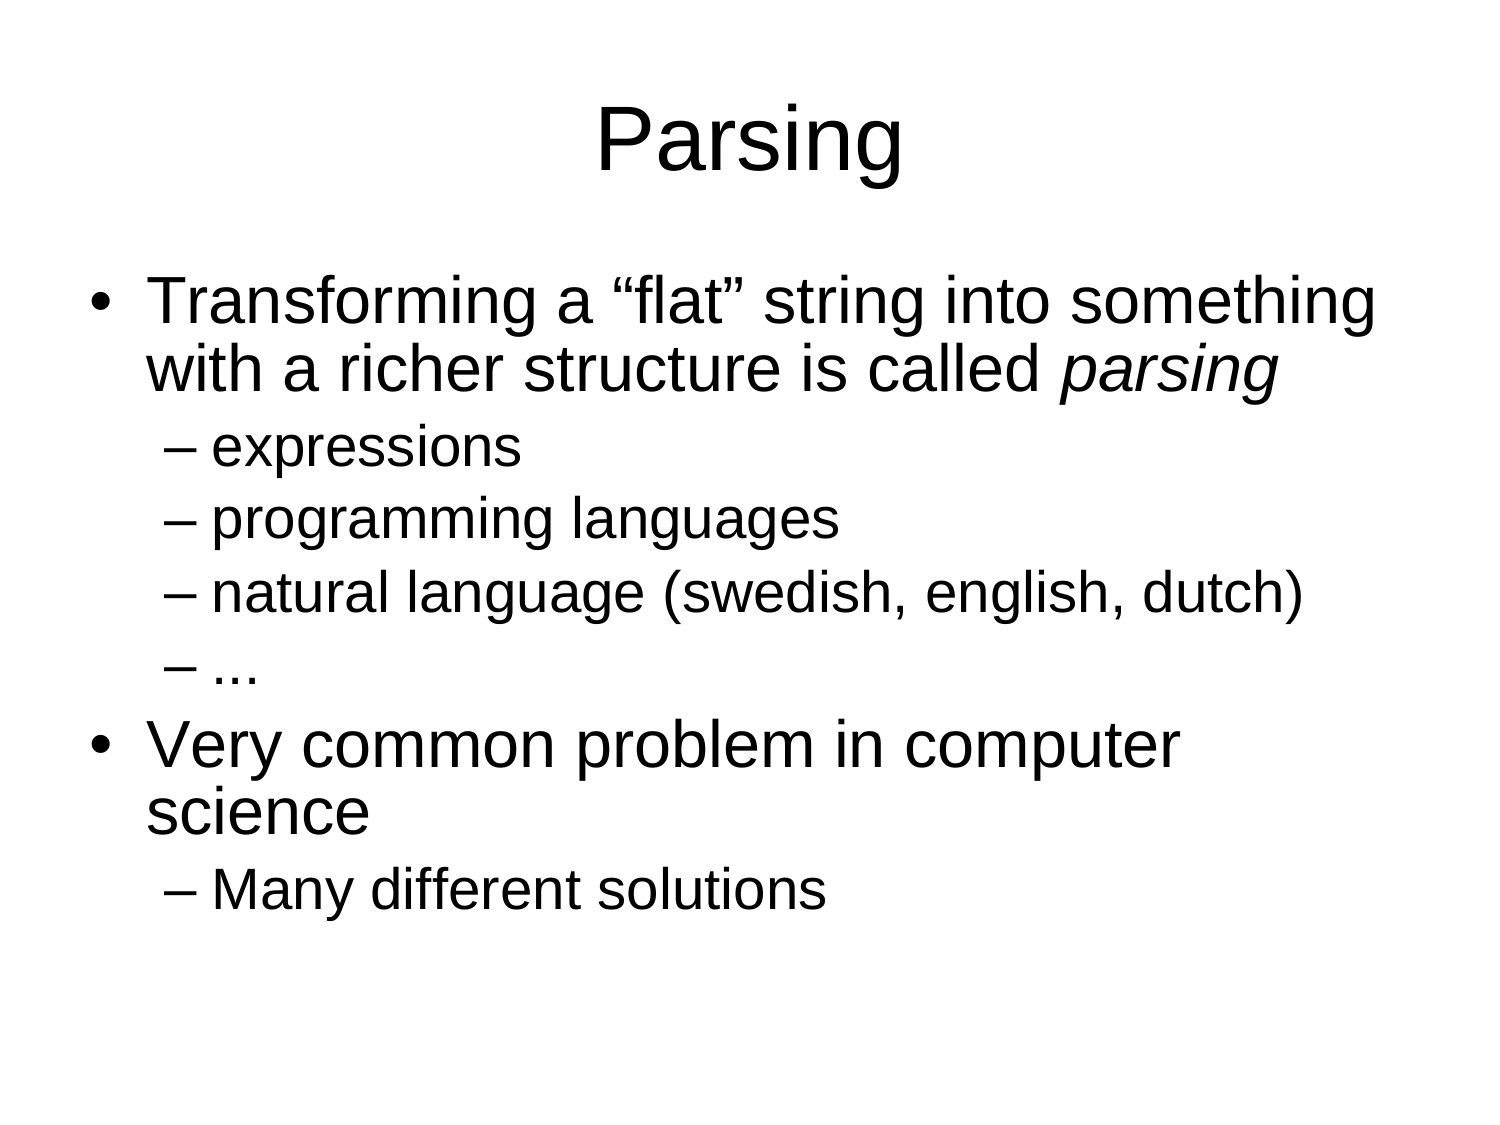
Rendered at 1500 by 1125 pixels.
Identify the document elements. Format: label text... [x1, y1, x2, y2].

list Transforming a “flat” string into something with a richer structure is called parsing expressions programming languages natural language (swedish, english, dutch) ... Very common problem in computer science Many different solutions [75, 262, 1426, 1005]
title Parsing [75, 45, 1426, 233]
